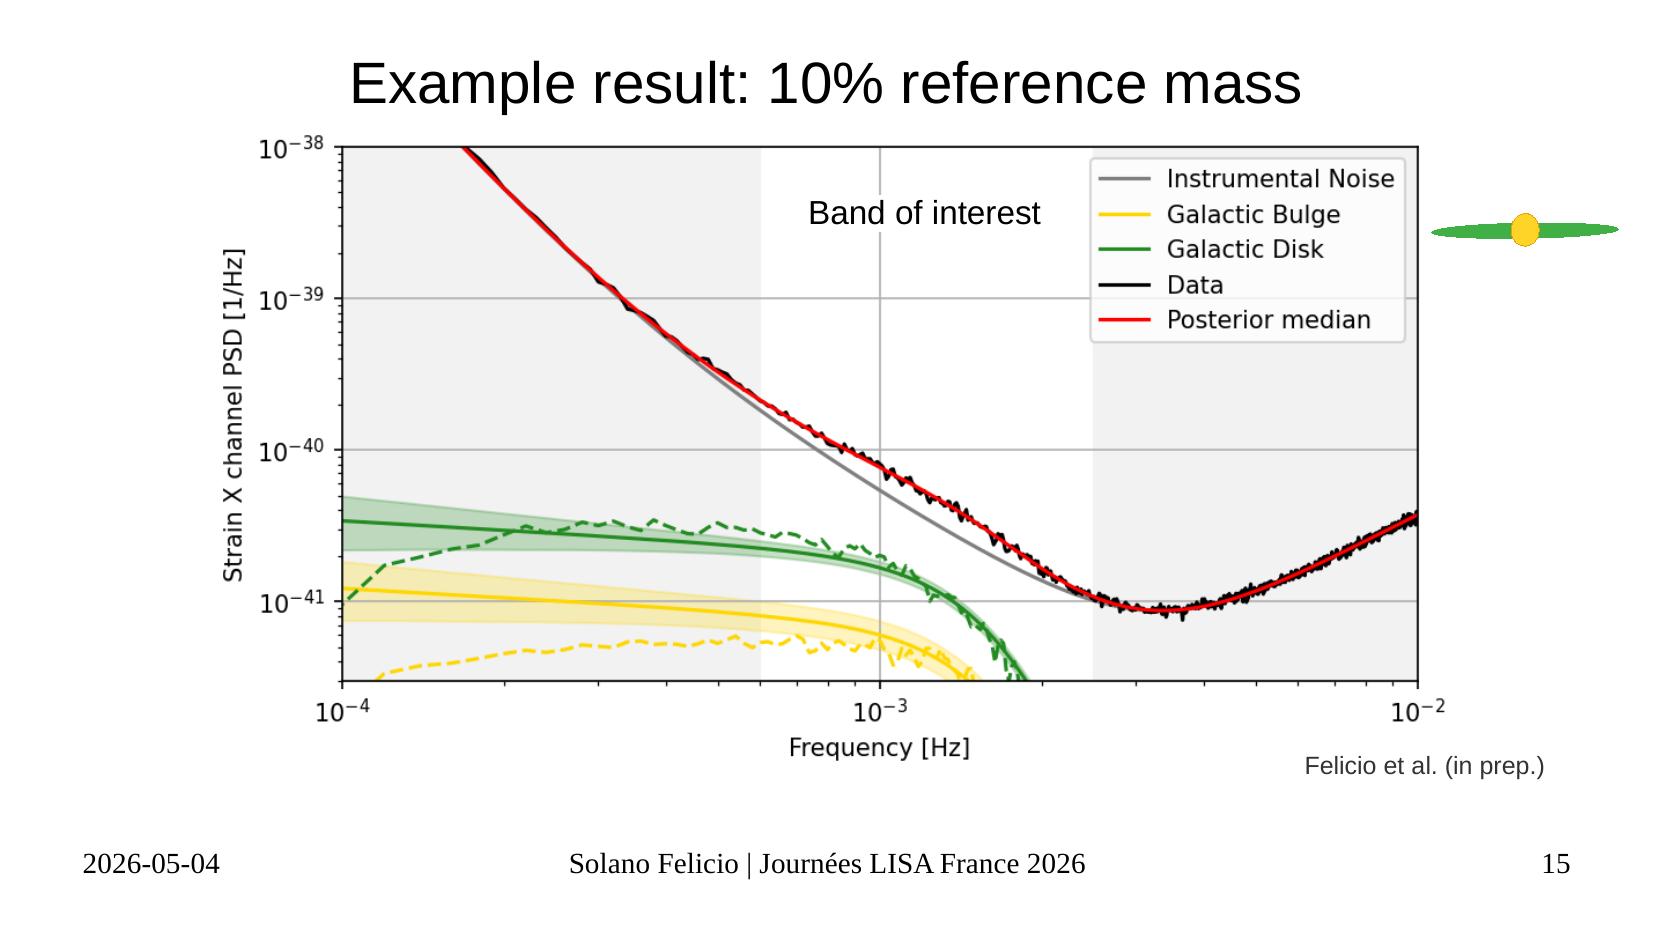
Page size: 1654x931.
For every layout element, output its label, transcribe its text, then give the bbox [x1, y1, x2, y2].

title Example result: 10% reference mass [82, 37, 1571, 129]
text_box [1431, 213, 1619, 247]
picture [207, 118, 1463, 777]
text_box Felicio et al. (in prep.) [1289, 744, 1654, 788]
text_box Band of interest [793, 187, 1056, 240]
